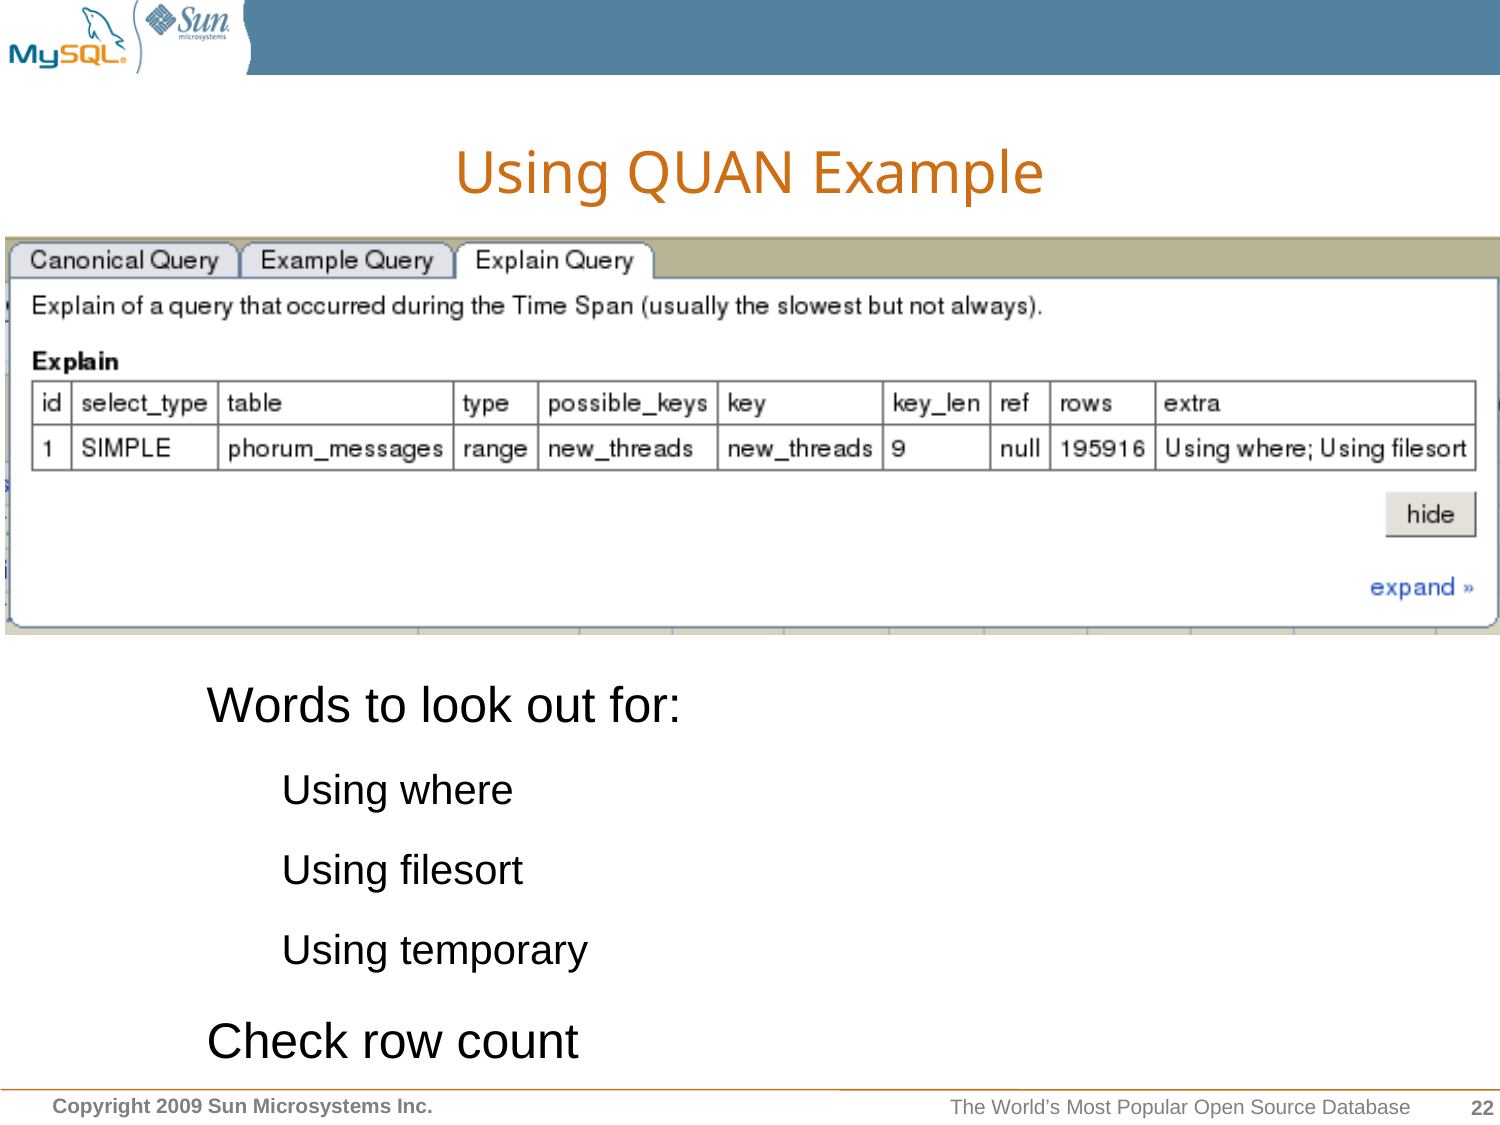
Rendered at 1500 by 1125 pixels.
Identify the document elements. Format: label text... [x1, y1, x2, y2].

title Using QUAN Example [0, 87, 1500, 225]
list Words to look out for: Using where Using filesort Using temporary Check row count [206, 649, 1387, 1098]
picture [0, 0, 1500, 75]
picture [5, 236, 1500, 635]
